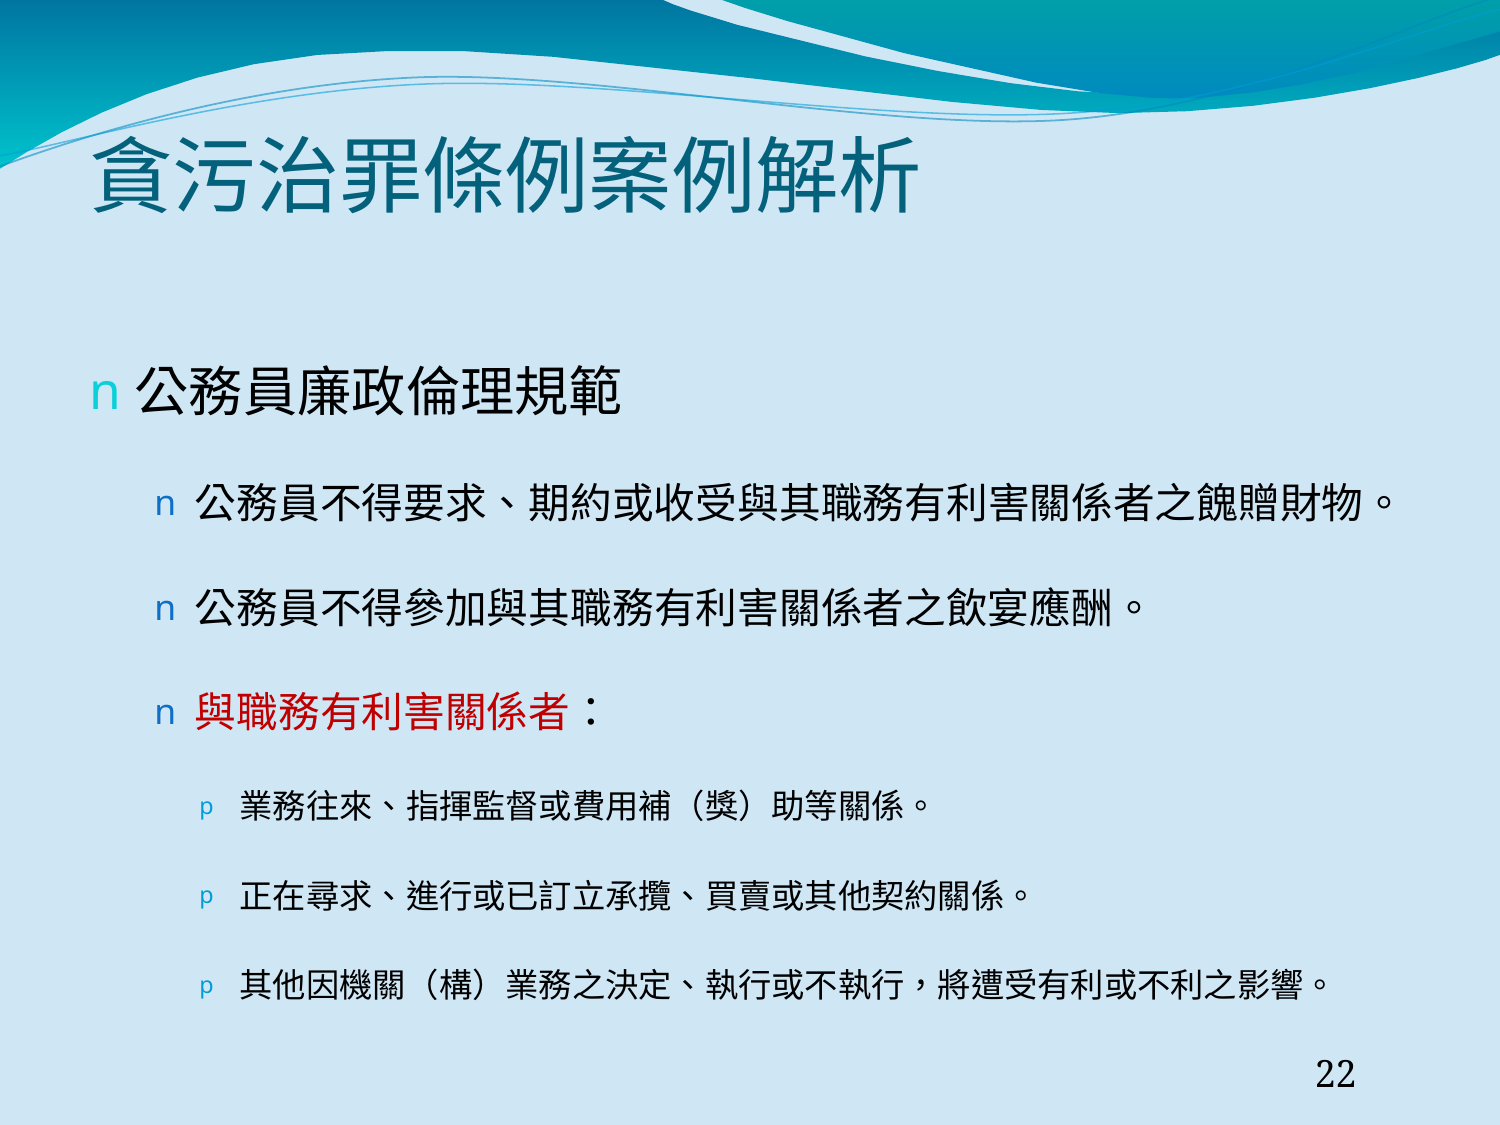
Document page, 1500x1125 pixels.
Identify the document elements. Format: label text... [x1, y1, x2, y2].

slide_number <編號> [1299, 1042, 1425, 1103]
title 貪污治罪條例案例解析 [75, 115, 1425, 303]
list 公務員廉政倫理規範 公務員不得要求、期約或收受與其職務有利害關係者之餽贈財物。 公務員不得參加與其職務有利害關係者之飲宴應酬。 與職務有利害關係者： 業務往來、指揮監督或費用補（獎）助等關係。 正在尋求、進行或已訂立承攬、買賣或其他契約關係。 其他因機關（構）業務之決定、執行或不執行，將遭受有利或不利之影響。 [75, 317, 1425, 1038]
